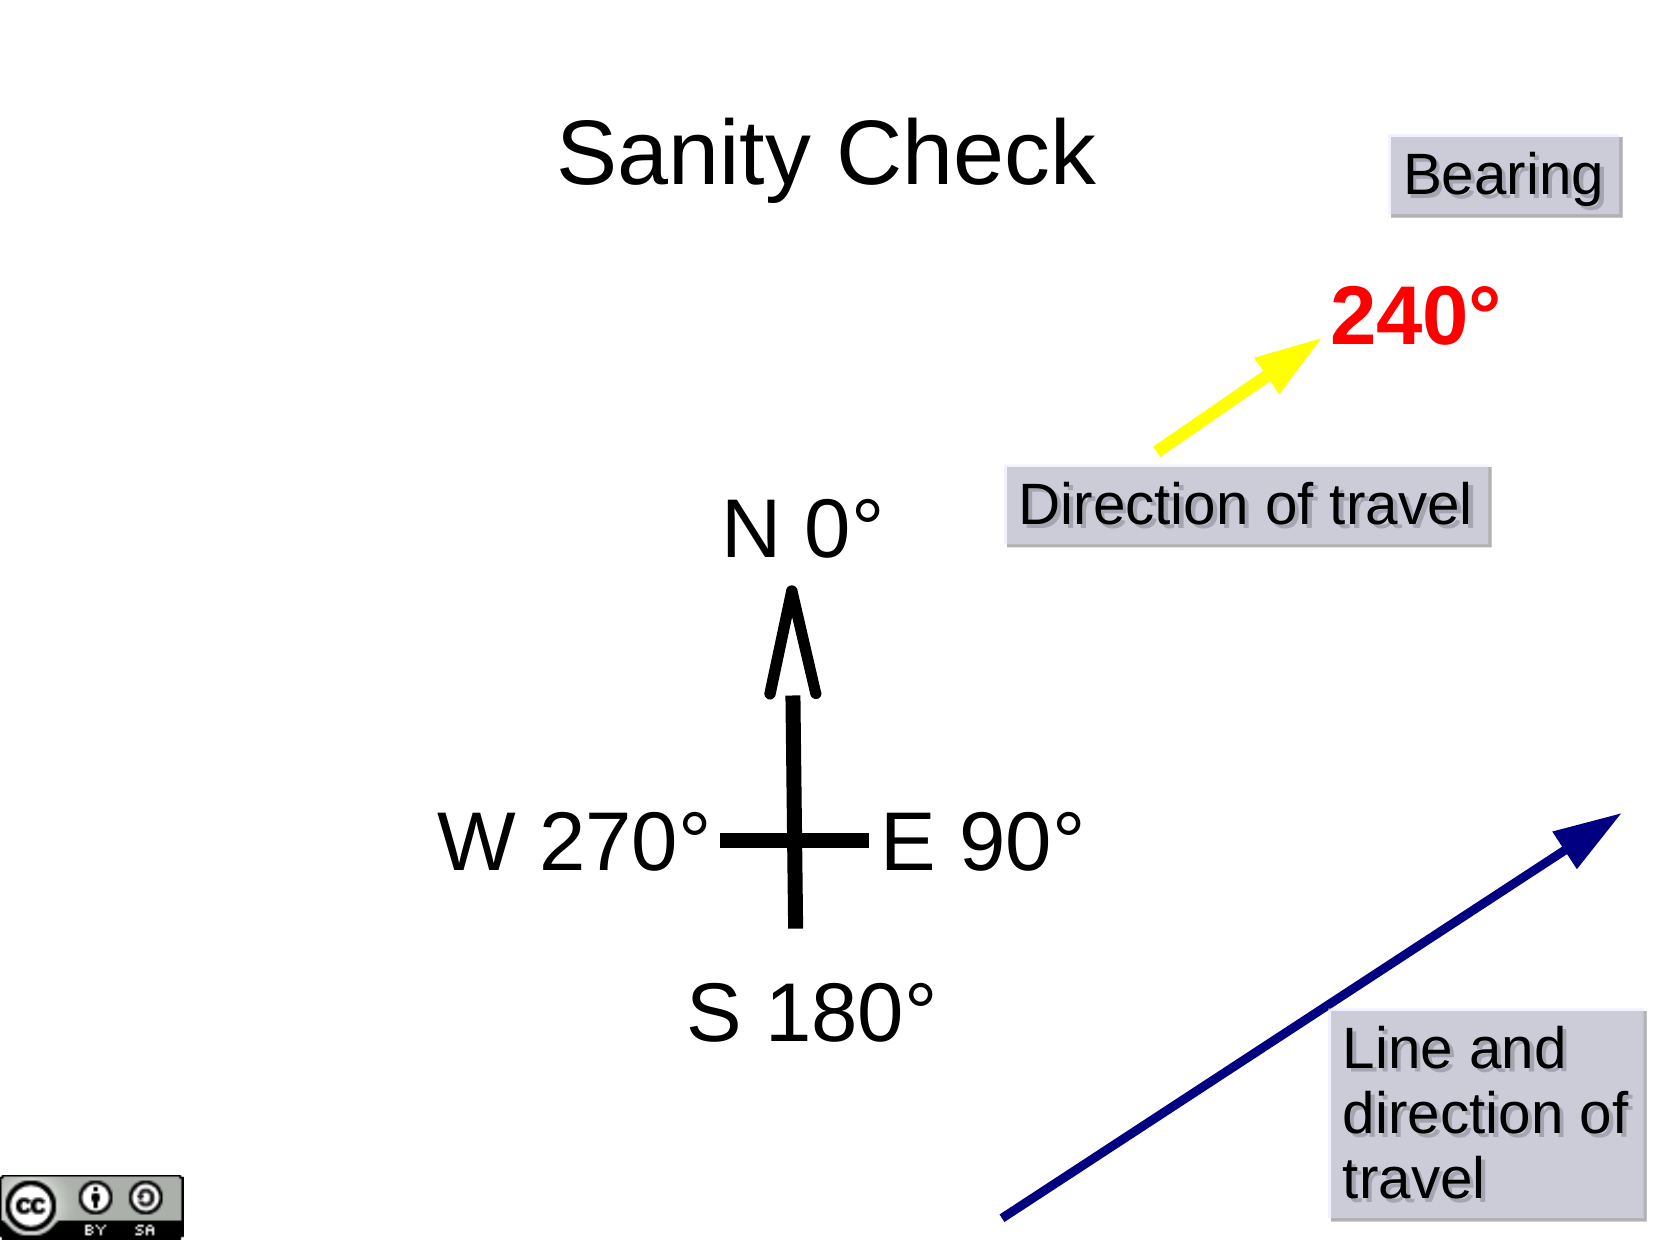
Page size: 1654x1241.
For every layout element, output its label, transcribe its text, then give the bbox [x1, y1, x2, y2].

text_box E 90° [865, 787, 1118, 896]
text_box W 270° [423, 787, 749, 896]
text_box Line and direction of travel [1328, 1008, 1644, 1219]
text_box S 180° [671, 958, 973, 1068]
text_box Direction of travel [1004, 464, 1489, 545]
text_box N 0° [683, 474, 924, 583]
text_box Bearing [1571, 134, 1620, 215]
picture [0, 1175, 184, 1241]
text_box 240° [1315, 261, 1556, 370]
title Sanity Check [82, 49, 1571, 257]
